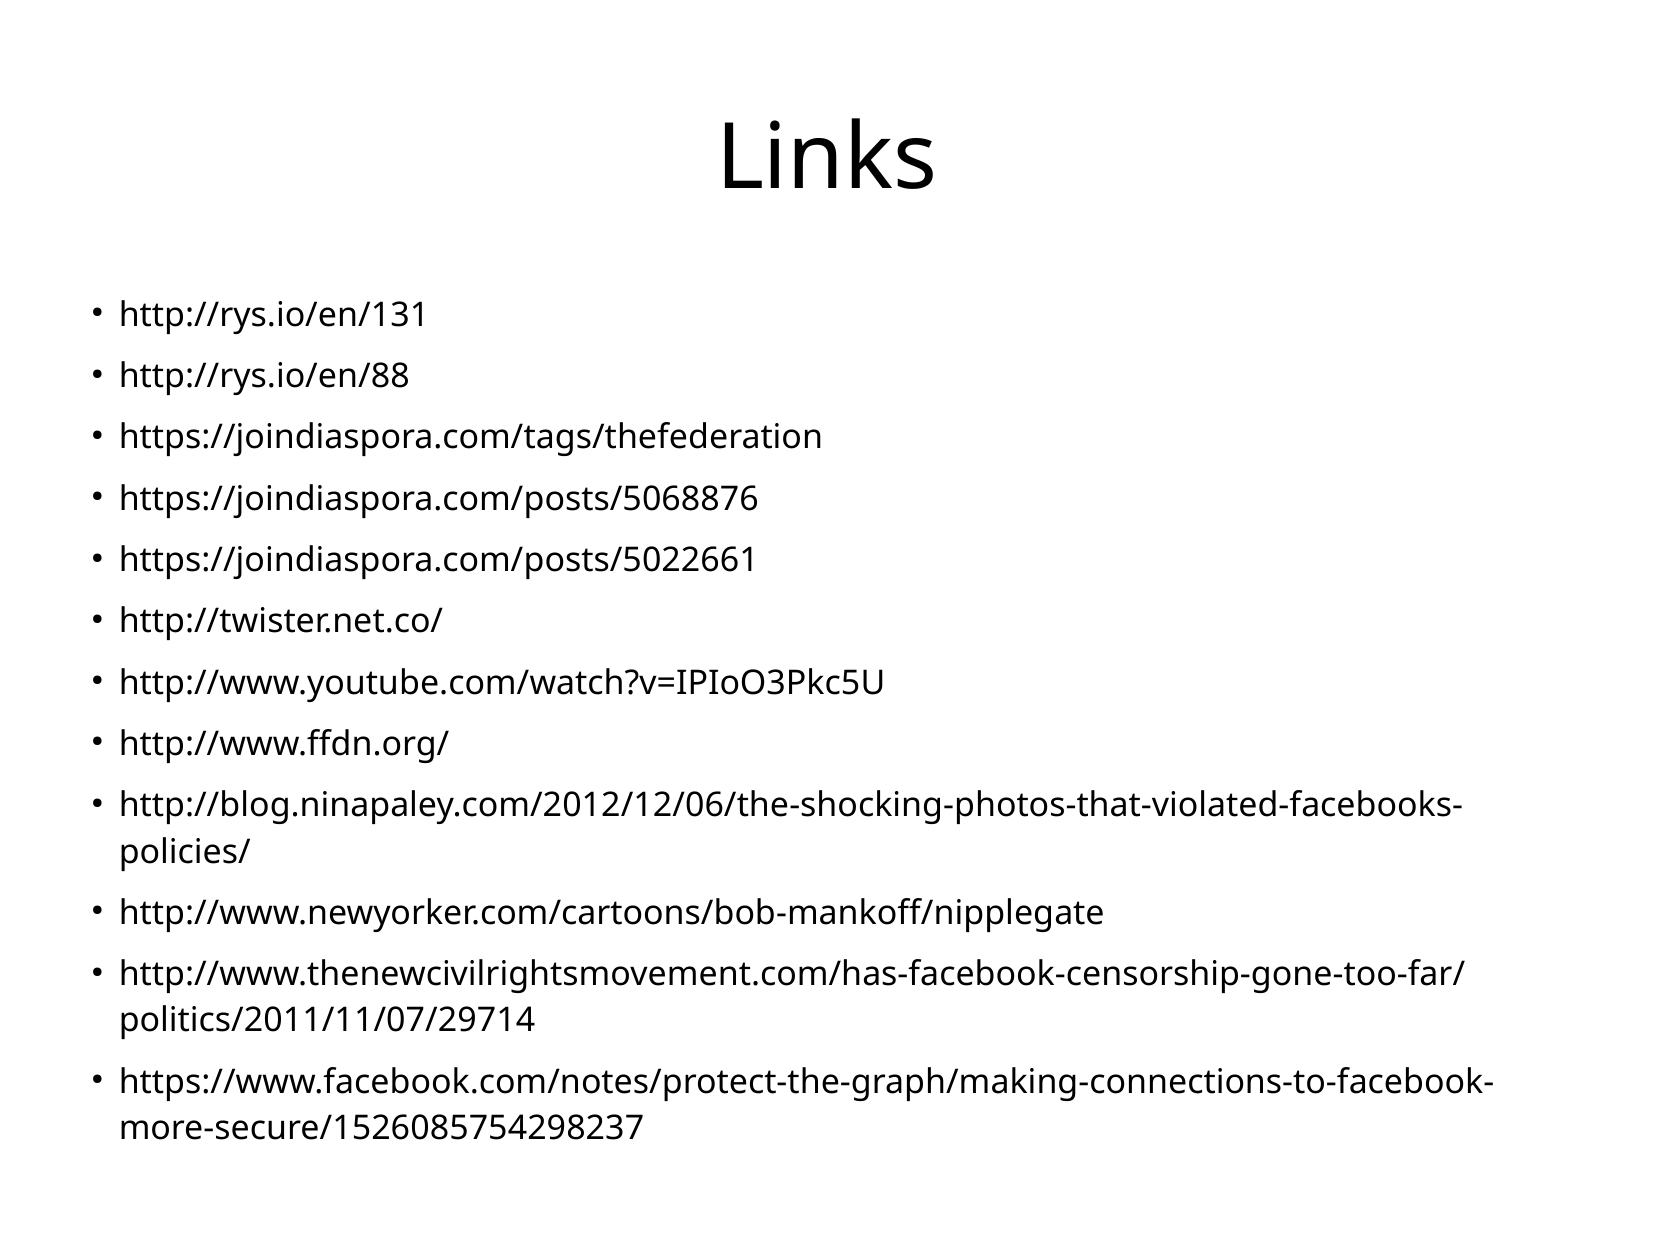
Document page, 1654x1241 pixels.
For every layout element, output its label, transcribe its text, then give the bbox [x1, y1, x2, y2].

list http://rys.io/en/131 http://rys.io/en/88 https://joindiaspora.com/tags/thefederation https://joindiaspora.com/posts/5068876 https://joindiaspora.com/posts/5022661 http://twister.net.co/ http://www.youtube.com/watch?v=IPIoO3Pkc5U http://www.ffdn.org/ http://blog.ninapaley.com/2012/12/06/the-shocking-photos-that-violated-facebooks-policies/ http://www.newyorker.com/cartoons/bob-mankoff/nipplegate http://www.thenewcivilrightsmovement.com/has-facebook-censorship-gone-too-far/politics/2011/11/07/29714 https://www.facebook.com/notes/protect-the-graph/making-connections-to-facebook-more-secure/1526085754298237 [82, 290, 1538, 1161]
title Links [82, 49, 1571, 257]
